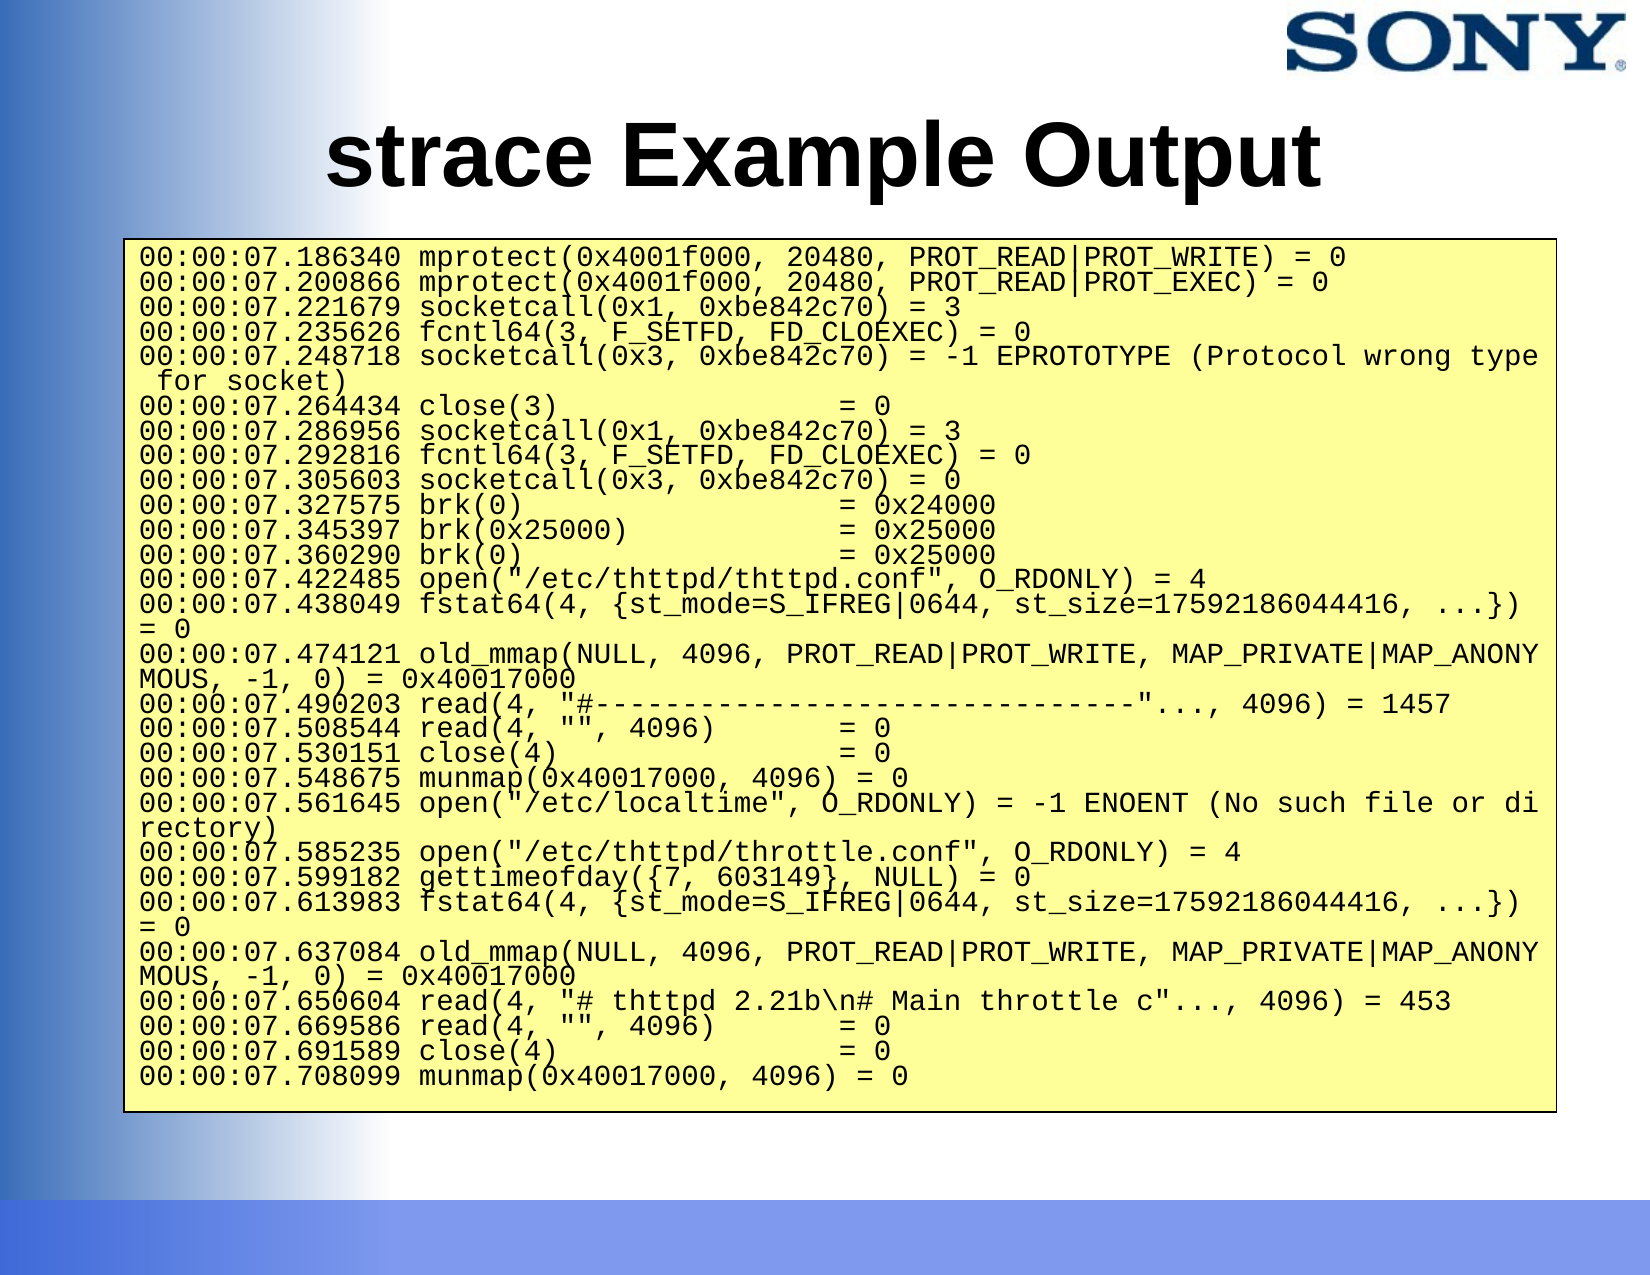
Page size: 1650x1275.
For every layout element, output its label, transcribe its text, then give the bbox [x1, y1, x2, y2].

text_box 00:00:07.186340 mprotect(0x4001f000, 20480, PROT_READ|PROT_WRITE) = 0 00:00:07.200866 mprotect(0x4001f000, 20480, PROT_READ|PROT_EXEC) = 0 00:00:07.221679 socketcall(0x1, 0xbe842c70) = 3 00:00:07.235626 fcntl64(3, F_SETFD, FD_CLOEXEC) = 0 00:00:07.248718 socketcall(0x3, 0xbe842c70) = -1 EPROTOTYPE (Protocol wrong type for socket) 00:00:07.264434 close(3) = 0 00:00:07.286956 socketcall(0x1, 0xbe842c70) = 3 00:00:07.292816 fcntl64(3, F_SETFD, FD_CLOEXEC) = 0 00:00:07.305603 socketcall(0x3, 0xbe842c70) = 0 00:00:07.327575 brk(0) = 0x24000 00:00:07.345397 brk(0x25000) = 0x25000 00:00:07.360290 brk(0) = 0x25000 00:00:07.422485 open("/etc/thttpd/thttpd.conf", O_RDONLY) = 4 00:00:07.438049 fstat64(4, {st_mode=S_IFREG|0644, st_size=17592186044416, ...}) = 0 00:00:07.474121 old_mmap(NULL, 4096, PROT_READ|PROT_WRITE, MAP_PRIVATE|MAP_ANONY MOUS, -1, 0) = 0x40017000 00:00:07.490203 read(4, "#-------------------------------"..., 4096) = 1457 00:00:07.508544 read(4, "", 4096) = 0 00:00:07.530151 close(4) = 0 00:00:07.548675 munmap(0x40017000, 4096) = 0 00:00:07.561645 open("/etc/localtime", O_RDONLY) = -1 ENOENT (No such file or di rectory) 00:00:07.585235 open("/etc/thttpd/throttle.conf", O_RDONLY) = 4 00:00:07.599182 gettimeofday({7, 603149}, NULL) = 0 00:00:07.613983 fstat64(4, {st_mode=S_IFREG|0644, st_size=17592186044416, ...}) = 0 00:00:07.637084 old_mmap(NULL, 4096, PROT_READ|PROT_WRITE, MAP_PRIVATE|MAP_ANONY MOUS, -1, 0) = 0x40017000 00:00:07.650604 read(4, "# thttpd 2.21b\n# Main throttle c"..., 4096) = 453 00:00:07.669586 read(4, "", 4096) = 0 00:00:07.691589 close(4) = 0 00:00:07.708099 munmap(0x40017000, 4096) = 0 [123, 239, 1557, 1113]
picture [1287, 0, 1626, 80]
title strace Example Output [149, 74, 1499, 239]
